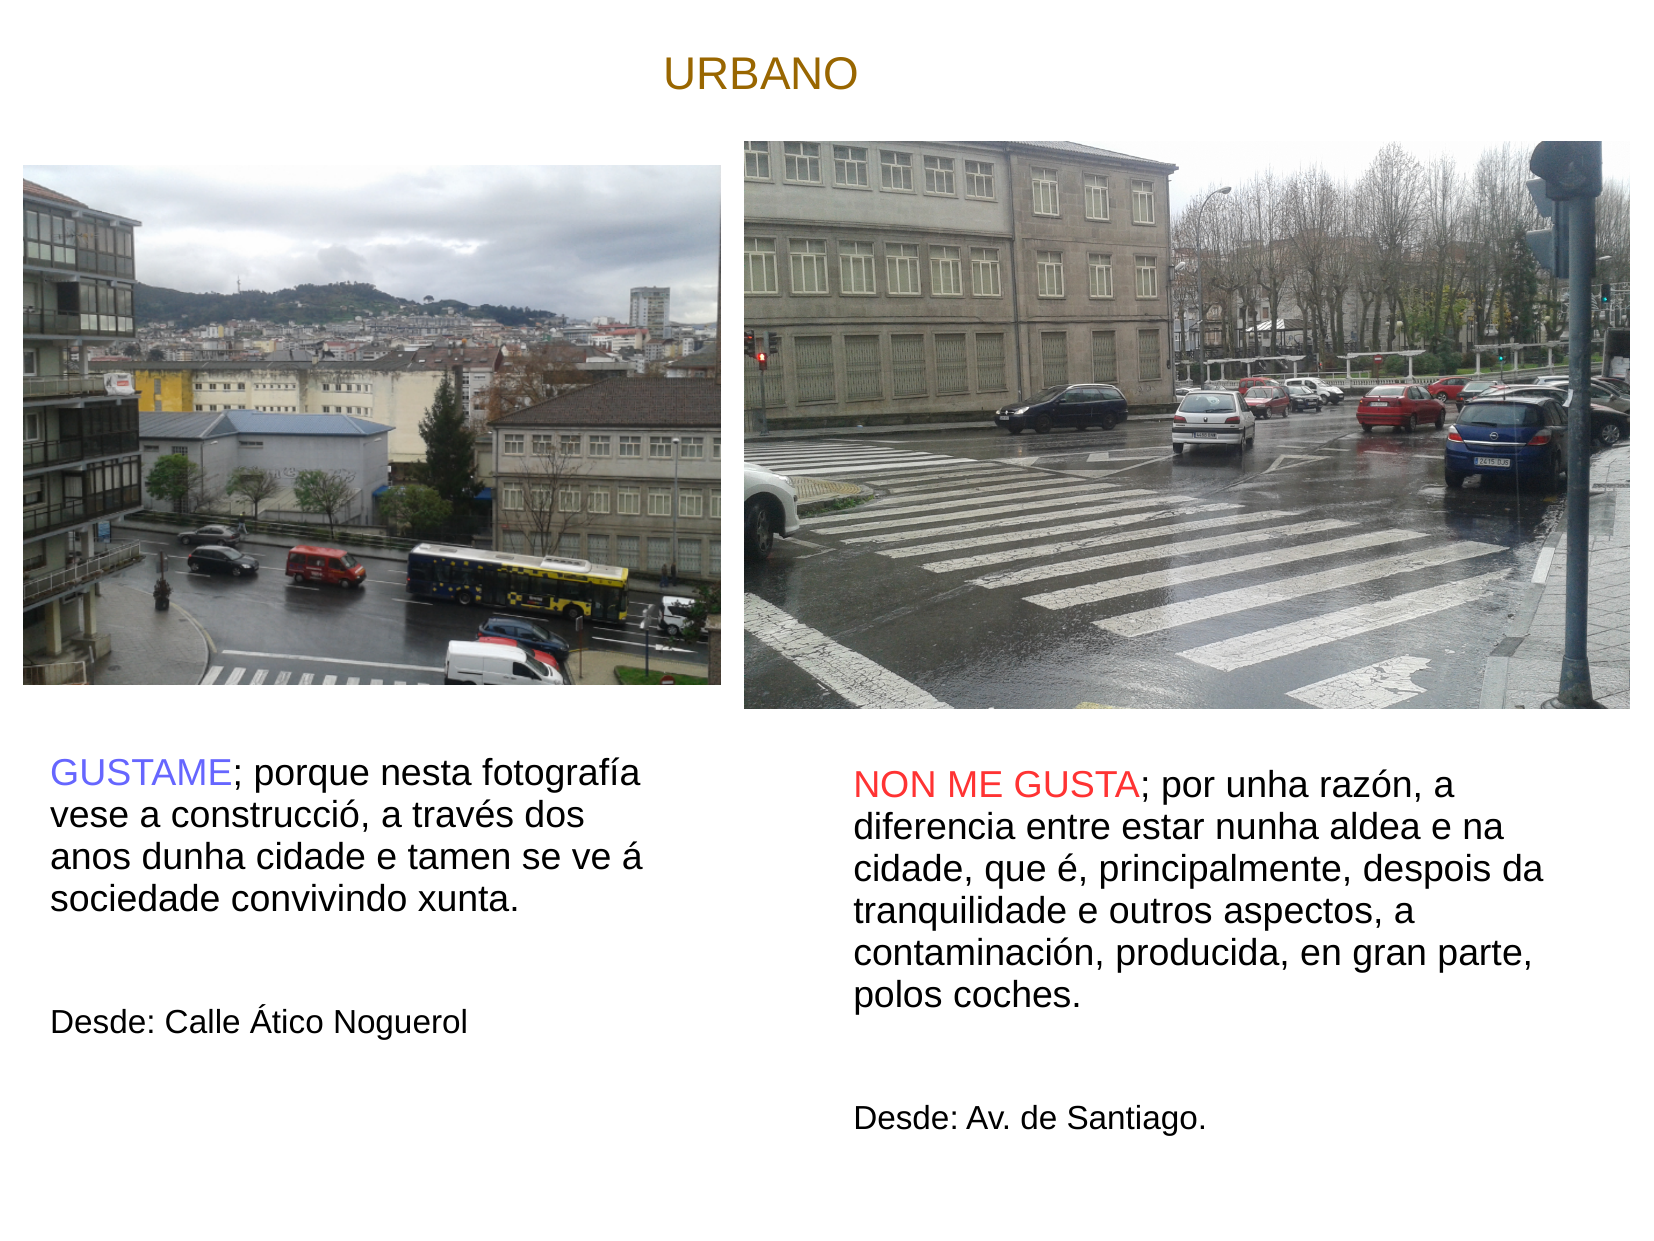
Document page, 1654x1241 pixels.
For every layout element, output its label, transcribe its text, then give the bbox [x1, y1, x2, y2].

picture [23, 165, 721, 686]
text_box GUSTAME; porque nesta fotografía vese a construcció, a través dos anos dunha cidade e tamen se ve á sociedade convivindo xunta. Desde: Calle Ático Noguerol [35, 744, 686, 1049]
picture [744, 141, 1630, 709]
text_box URBANO [648, 40, 875, 107]
text_box NON ME GUSTA; por unha razón, a diferencia entre estar nunha aldea e na cidade, que é, principalmente, despois da tranquilidade e outros aspectos, a contaminación, producida, en gran parte, polos coches. Desde: Av. de Santiago. [838, 755, 1630, 1145]
